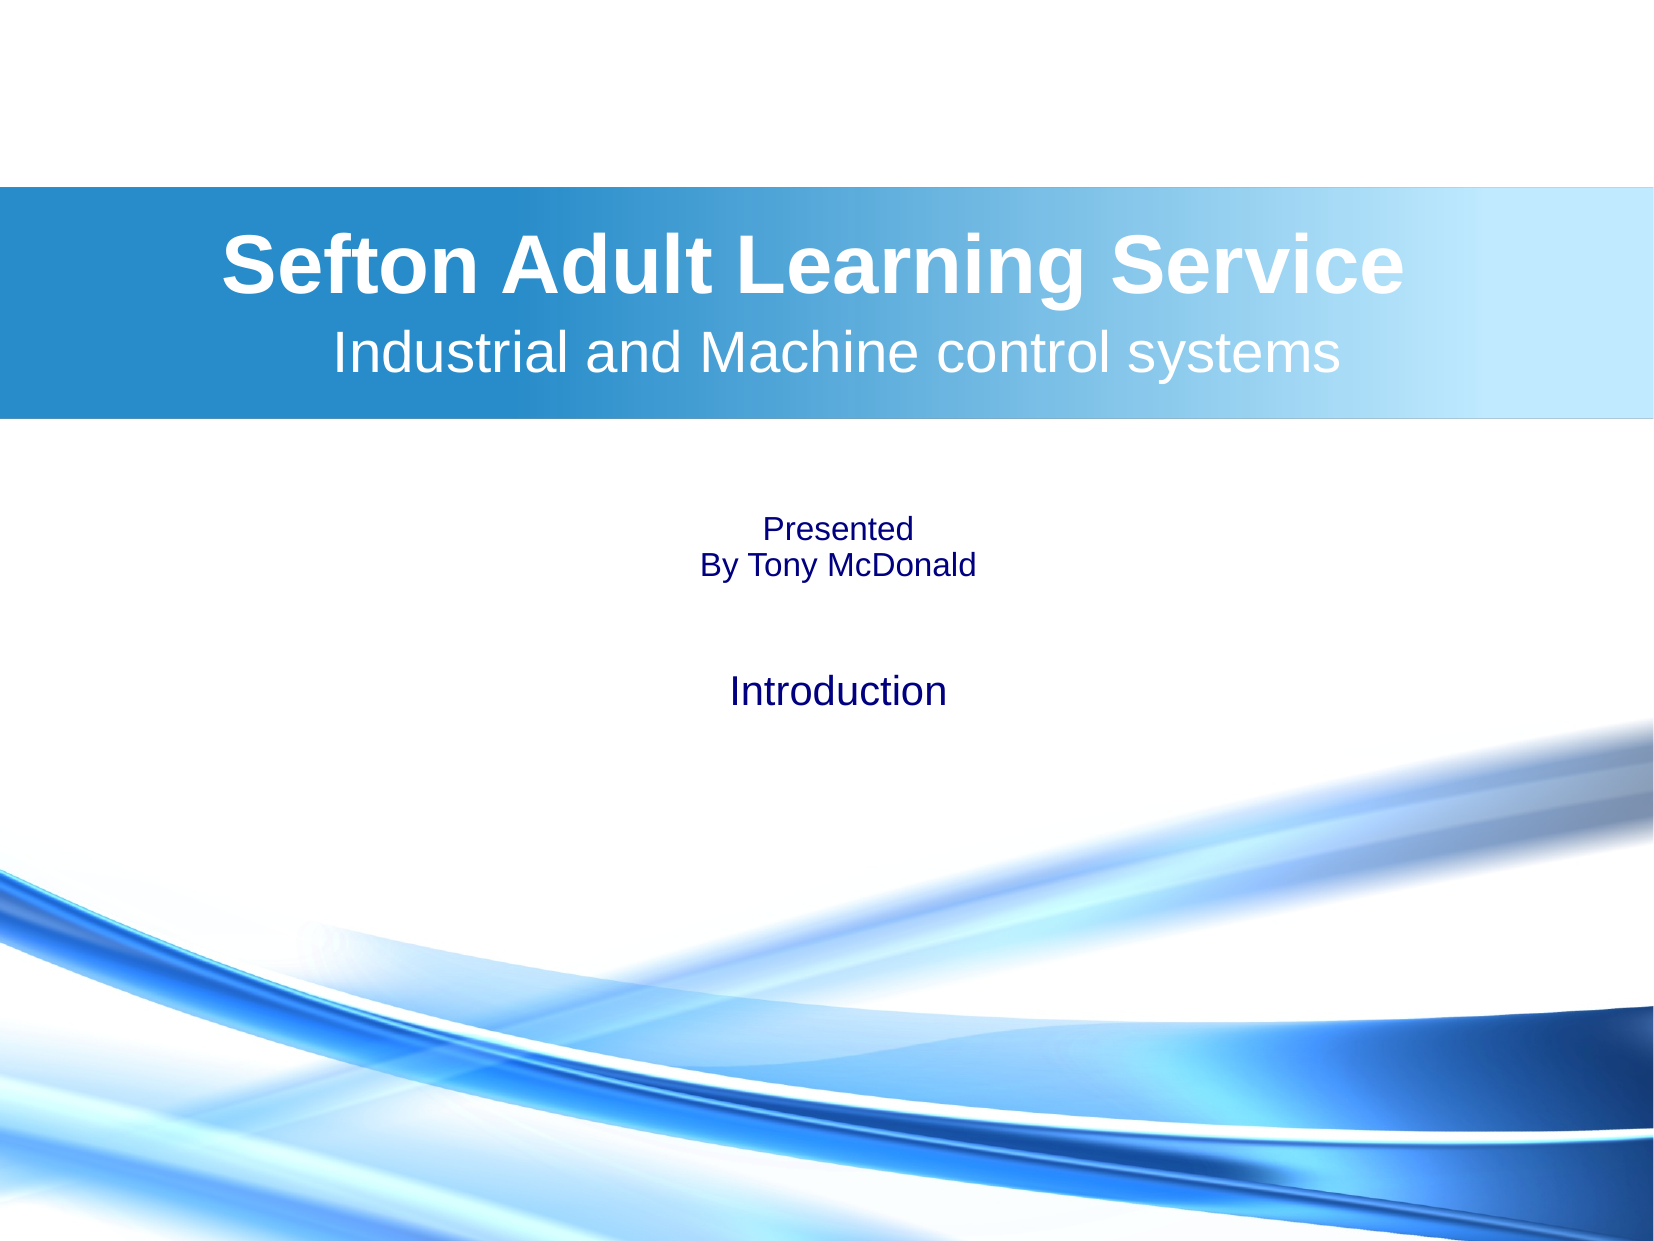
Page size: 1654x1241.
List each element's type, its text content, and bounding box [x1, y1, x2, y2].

text_box Industrial and Machine control systems [93, 313, 1583, 390]
text_box Presented By Tony McDonald Introduction [248, 502, 1430, 1217]
picture [0, 0, 1654, 1241]
text_box Sefton Adult Learning Service [93, 187, 1536, 343]
